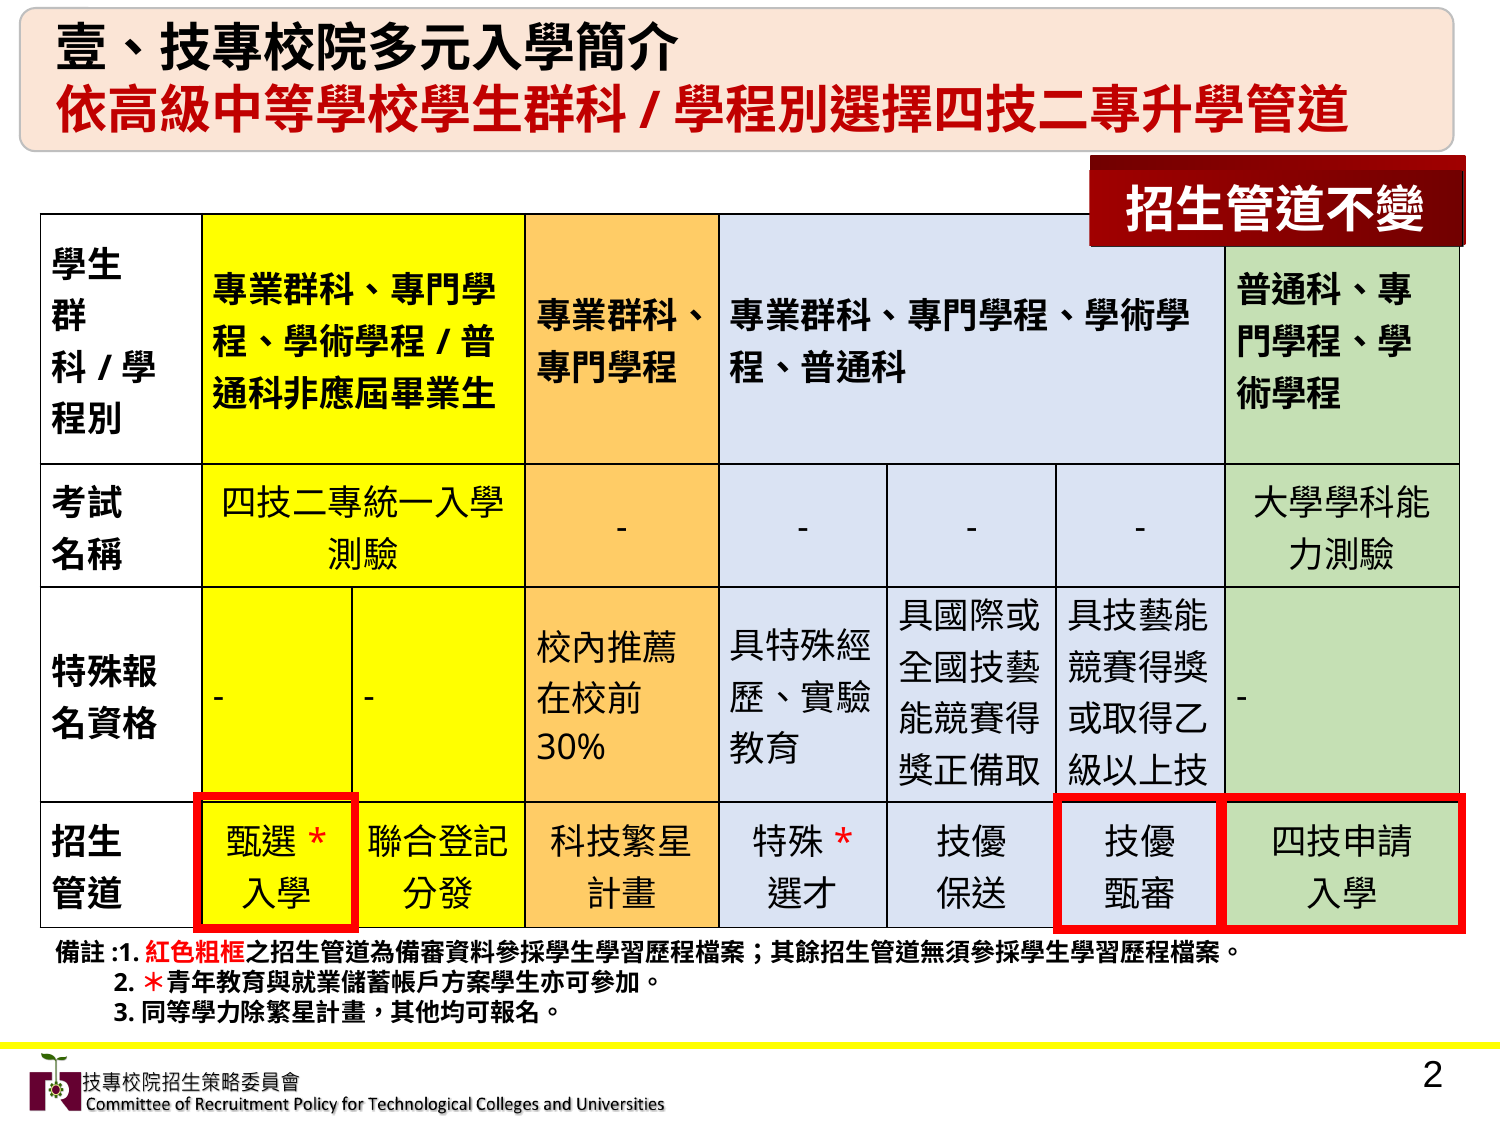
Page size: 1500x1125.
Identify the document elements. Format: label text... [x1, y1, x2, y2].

table_cell 科技繁星計畫 [526, 803, 718, 927]
text_box [1090, 155, 1466, 245]
table_cell 校內推薦 在校前30% [526, 588, 718, 801]
table_cell 四技申請 入學 [1227, 803, 1458, 925]
table_header 專業群科、專門學程、學術學程、普通科 [720, 215, 1224, 463]
table_cell 具技藝能競賽得獎或取得乙級以上技術士證 [1057, 588, 1224, 793]
table_header 專業群科、專門學程、學術學程/普通科非應屆畢業生 [203, 215, 524, 463]
table_cell - [720, 465, 886, 586]
table_cell - [526, 465, 718, 586]
table_header 普通科、專門學程、學術學程 [1226, 246, 1459, 463]
text_box 備註:1.紅色粗框之招生管道為備審資料參採學生學習歷程檔案；其餘招生管道無須參採學生學習歷程檔案。 2.＊青年教育與就業儲蓄帳戶方案學生亦可參加。 3.同等學力除繁星計畫，其他均可報名。 [40, 929, 1489, 1035]
table_cell - [1057, 465, 1224, 586]
table_cell - [203, 588, 351, 792]
table_cell 技優 甄審 [1062, 803, 1216, 925]
table_cell 特殊報名資格 [41, 588, 201, 801]
table_cell 大學學科能力測驗 [1226, 465, 1459, 586]
table_cell 特殊* 選才 [720, 803, 886, 927]
table_cell - [353, 588, 524, 801]
table_cell 具國際或全國技藝能競賽得獎正備取國手 [888, 588, 1055, 801]
text_box 壹、技專校院多元入學簡介 依高級中等學校學生群科/學程別選擇四技二專升學管道 [40, 6, 1433, 147]
table_cell 招生 管道 [41, 803, 193, 927]
picture [29, 1052, 668, 1118]
text_box [19, 8, 1454, 152]
table_cell 技優 保送 [888, 803, 1053, 927]
table_cell 四技二專統一入學測驗 [203, 465, 524, 586]
table_header 學生 群科/學程別 [41, 215, 201, 463]
table_cell 聯合登記分發 [359, 803, 524, 927]
table_header 專業群科、 專門學程 [526, 215, 718, 463]
table_cell - [888, 465, 1055, 586]
text_box 招生管道不變 [1089, 170, 1462, 246]
table_cell 具特殊經歷、實驗教育 [720, 588, 886, 801]
table_cell 考試 名稱 [41, 465, 201, 586]
table_cell 甄選* 入學 [203, 803, 351, 924]
table_cell - [1226, 588, 1459, 793]
